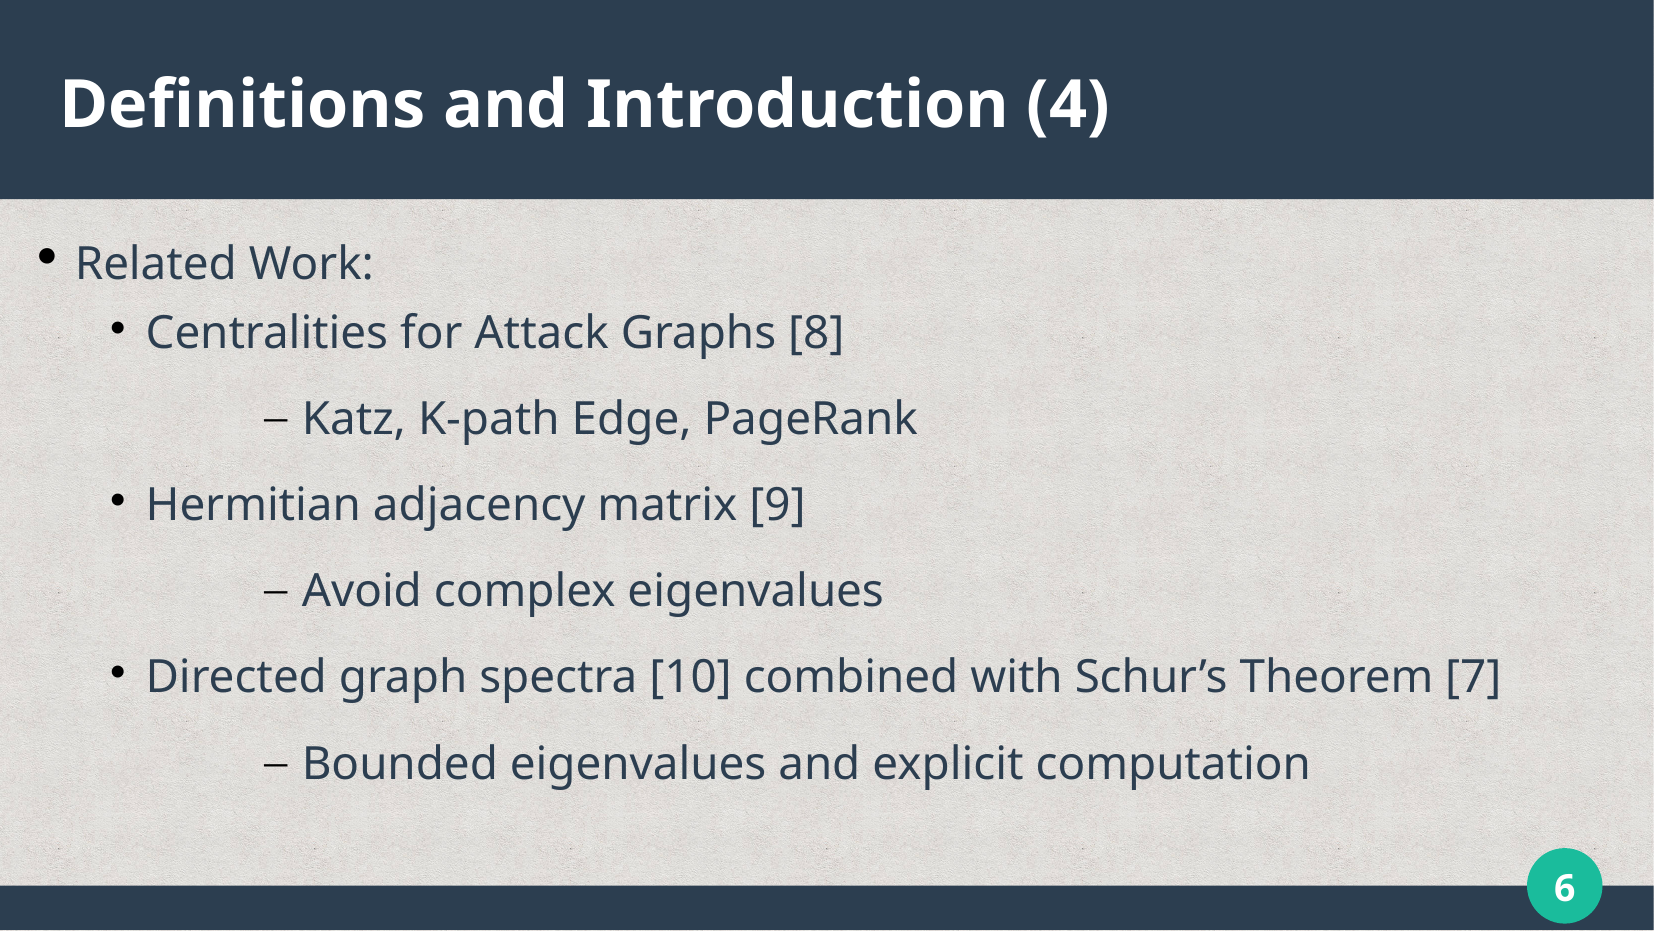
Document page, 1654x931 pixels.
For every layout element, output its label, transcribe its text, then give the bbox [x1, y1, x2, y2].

picture [0, 200, 1654, 885]
title Definitions and Introduction (4) [59, 36, 1595, 155]
text_box Related Work: Centralities for Attack Graphs [8] Katz, K-path Edge, PageRank Hermitian adjacency matrix [9] Avoid complex eigenvalues Directed graph spectra [10] combined with Schur’s Theorem [7] Bounded eigenvalues and explicit computation [39, 223, 1575, 826]
